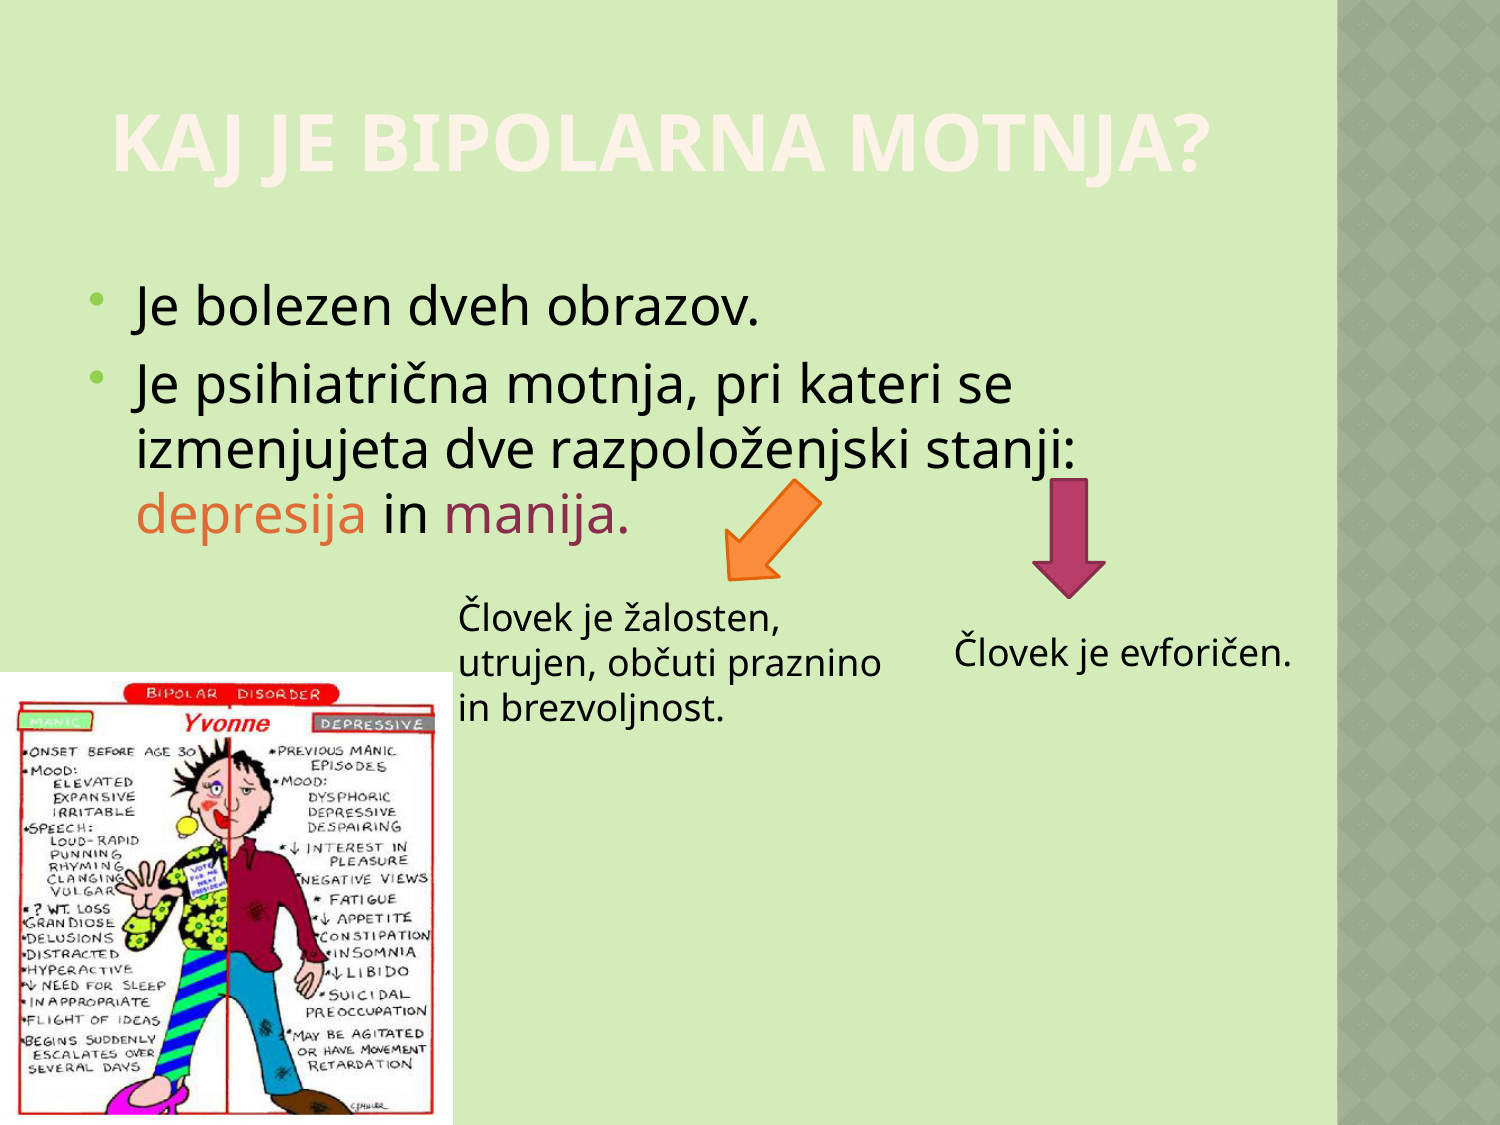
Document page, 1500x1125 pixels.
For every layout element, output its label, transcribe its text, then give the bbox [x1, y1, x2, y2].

picture [0, 672, 453, 1125]
text_box [726, 479, 821, 580]
list Je bolezen dveh obrazov. Je psihiatrična motnja, pri kateri se izmenjujeta dve razpoloženjski stanji: depresija in manija. [75, 264, 1263, 1060]
text_box Človek je evforičen. [939, 621, 1317, 682]
text_box Človek je žalosten, utrujen, občuti praznino in brezvoljnost. [442, 586, 916, 736]
title KAJ JE BIPOLARNA MOTNJA? [76, 0, 1265, 188]
text_box [1033, 479, 1105, 598]
